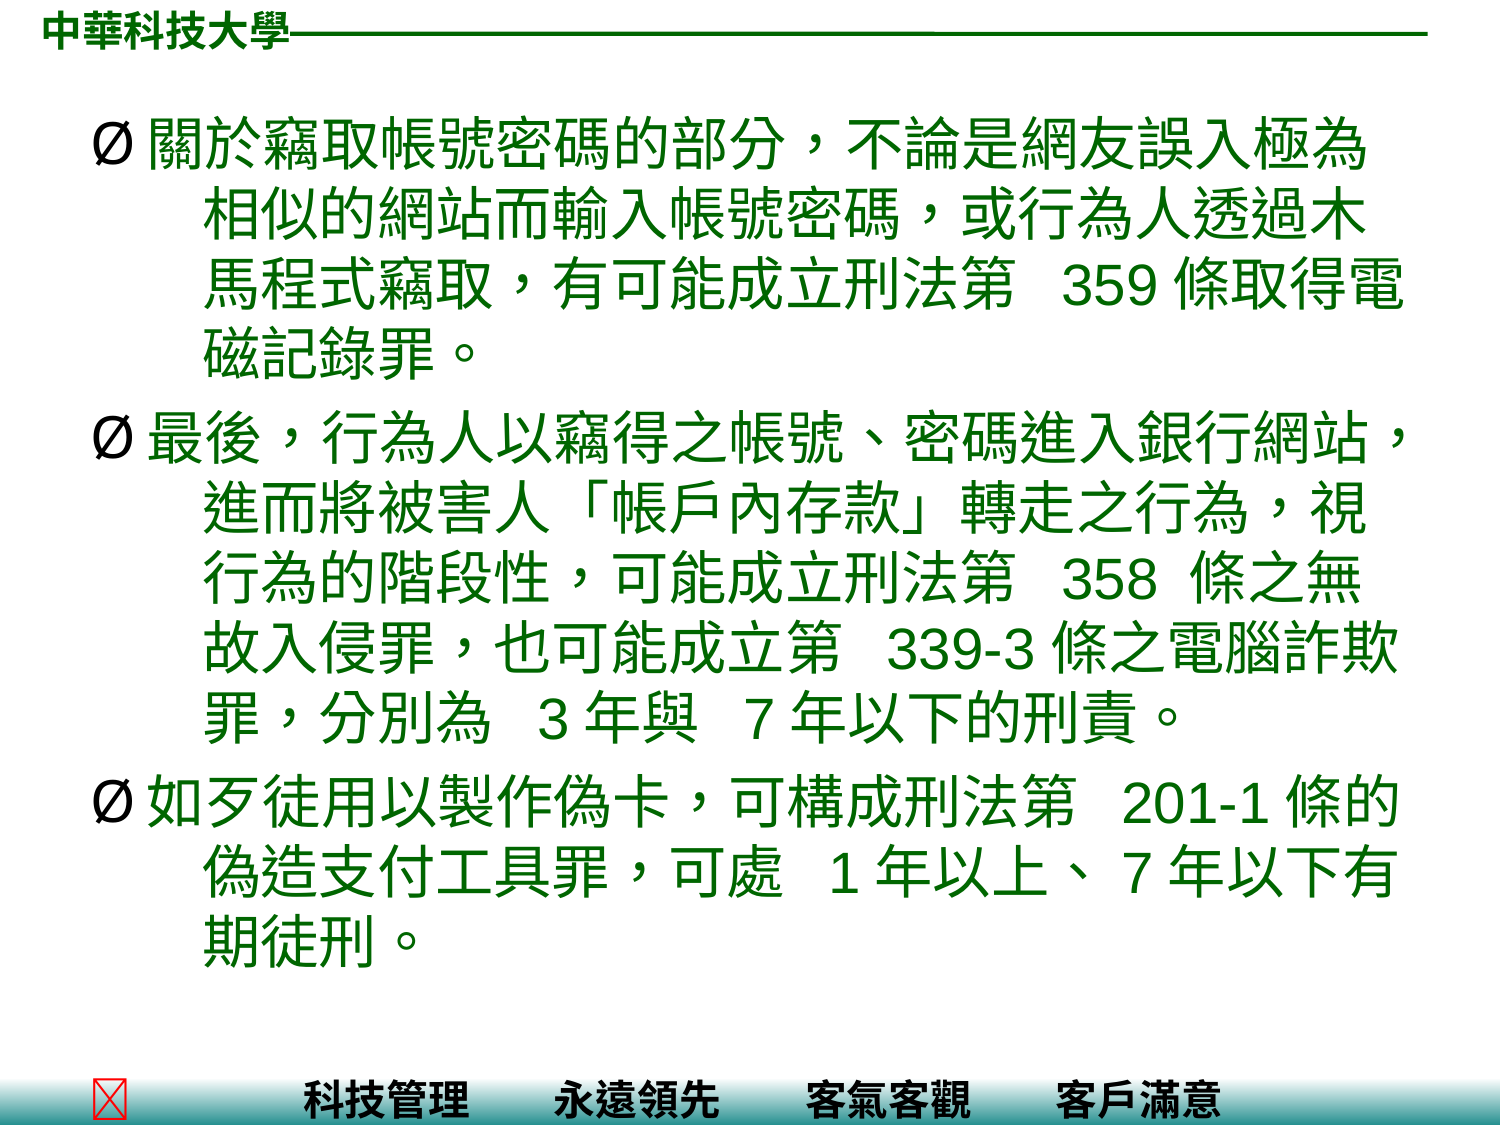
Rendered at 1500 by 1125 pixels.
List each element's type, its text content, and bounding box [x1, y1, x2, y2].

list 關於竊取帳號密碼的部分，不論是網友誤入極為相似的網站而輸入帳號密碼，或行為人透過木馬程式竊取，有可能成立刑法第 359條取得電磁記錄罪。 最後，行為人以竊得之帳號、密碼進入銀行網站，進而將被害人「帳戶內存款」轉走之行為，視行為的階段性，可能成立刑法第 358 條之無故入侵罪，也可能成立第 339-3條之電腦詐欺罪，分別為 3年與 7年以下的刑責。 如歹徒用以製作偽卡，可構成刑法第 201-1條的偽造支付工具罪，可處 1年以上、7年以下有期徒刑。 [75, 99, 1426, 1051]
